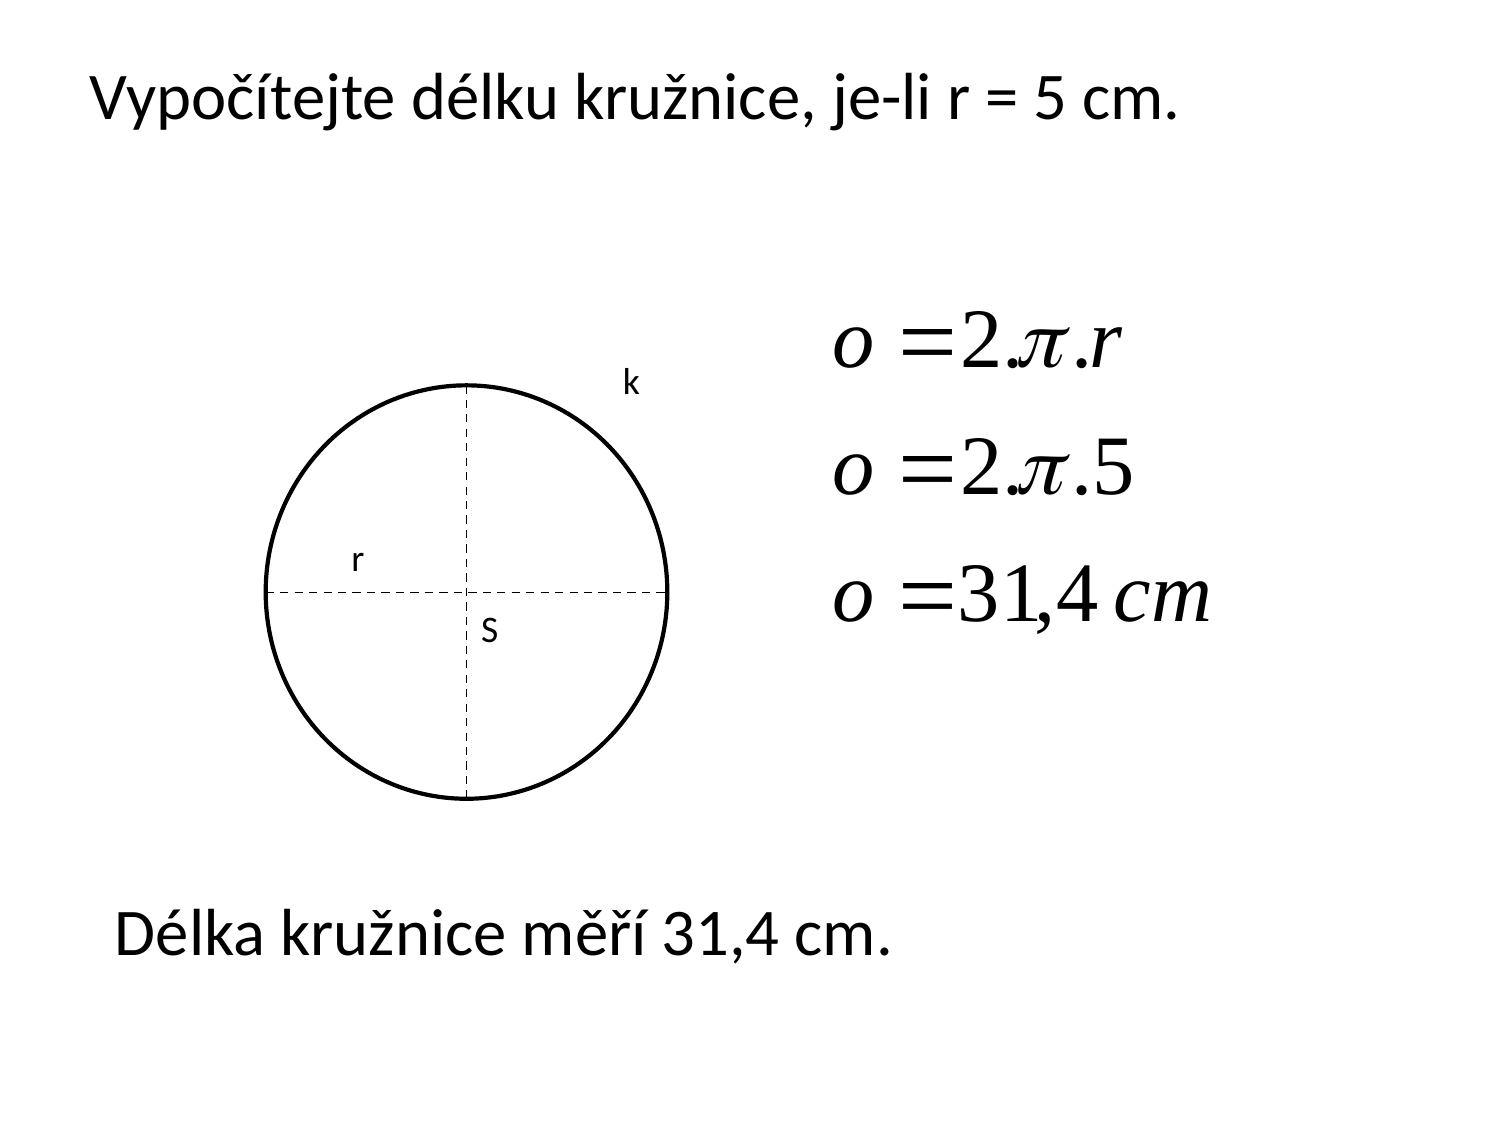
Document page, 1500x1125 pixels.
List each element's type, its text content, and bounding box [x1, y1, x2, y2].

picture [820, 289, 1230, 657]
list [75, 262, 1425, 1005]
text_box S [466, 597, 567, 658]
text_box Délka kružnice měří 31,4 cm. [100, 881, 1365, 977]
text_box k [608, 349, 703, 410]
title Vypočítejte délku kružnice, je-li r = 5 cm. [75, 45, 1425, 233]
text_box r [336, 527, 408, 587]
